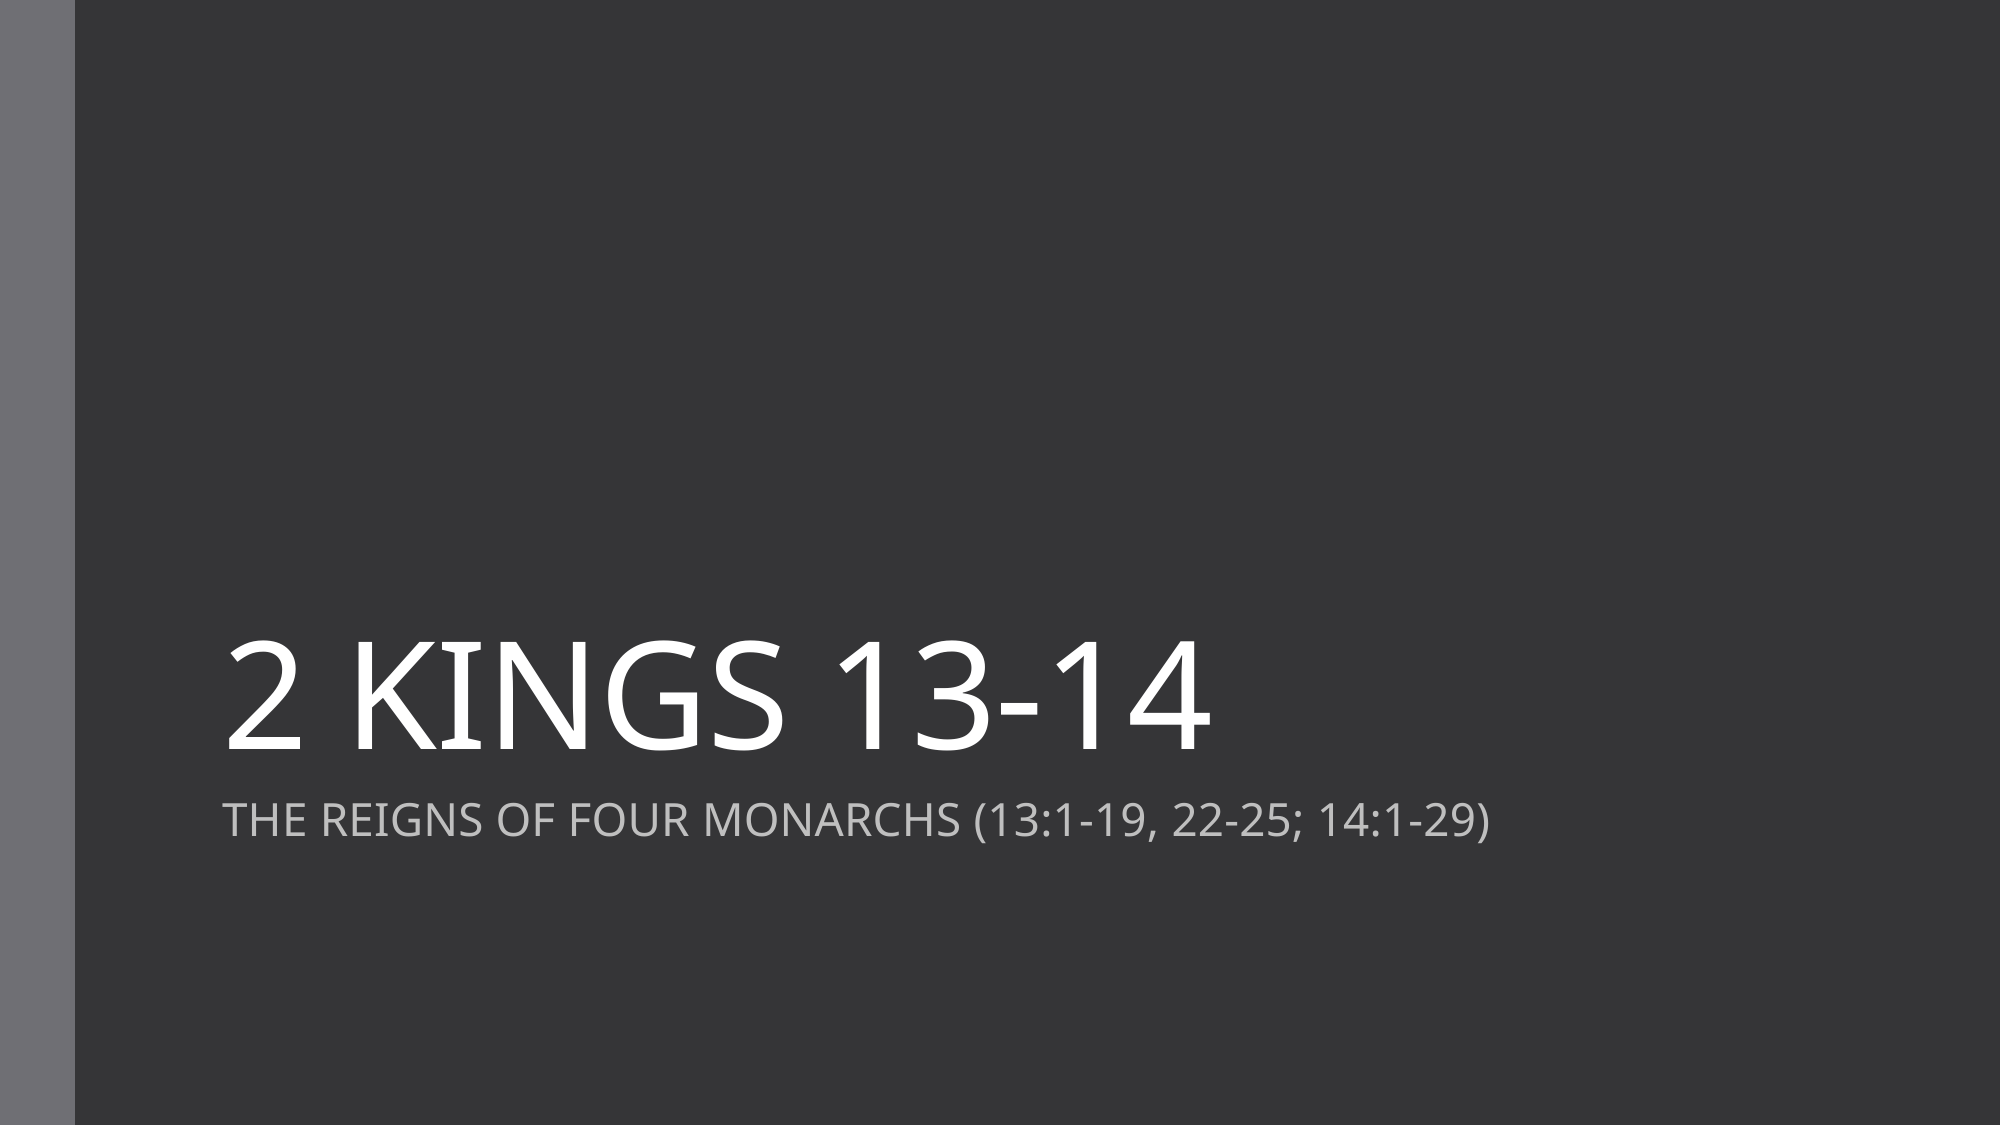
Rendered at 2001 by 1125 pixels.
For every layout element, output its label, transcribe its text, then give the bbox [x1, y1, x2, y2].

title 2 KINGS 13-14 [206, 124, 1752, 787]
subtitle THE REIGNS OF FOUR MONARCHS (13:1-19, 22-25; 14:1-29) [206, 787, 1752, 1066]
